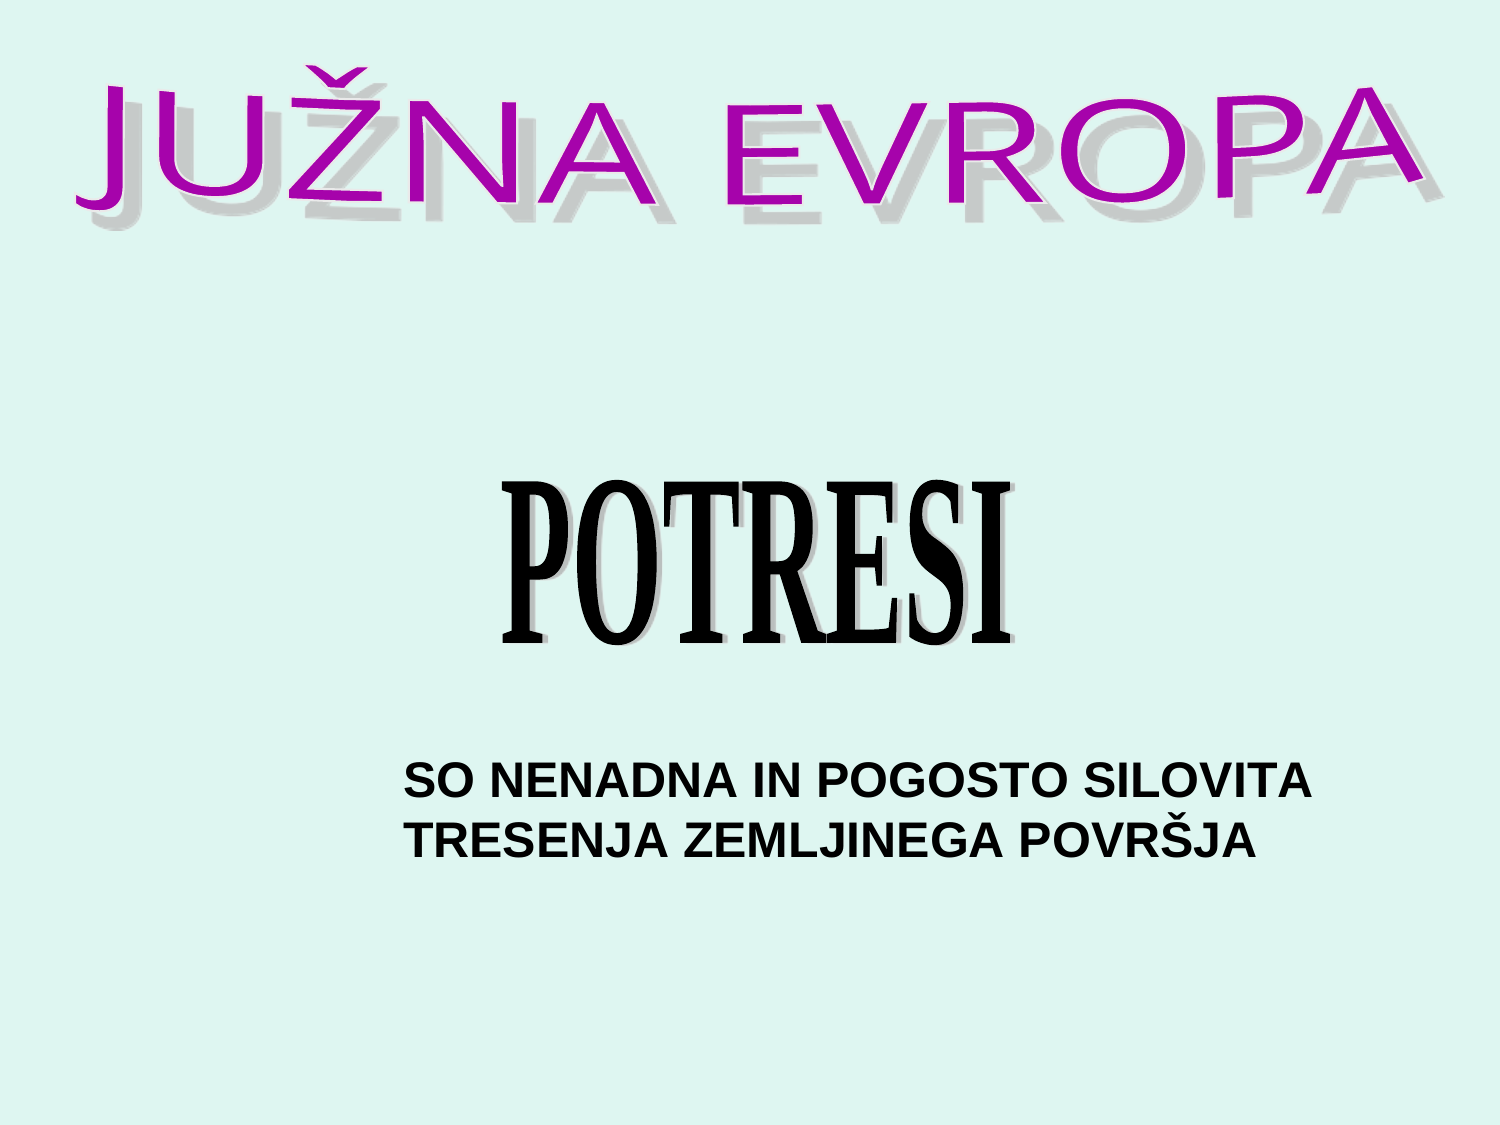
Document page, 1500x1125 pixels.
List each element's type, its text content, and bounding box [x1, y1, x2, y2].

text_box JUŽNA EVROPA [947, 101, 1046, 204]
text_box JUŽNA EVROPA [408, 99, 518, 204]
text_box JUŽNA EVROPA [814, 102, 930, 205]
text_box JUŽNA EVROPA [75, 84, 124, 212]
text_box JUŽNA EVROPA [726, 103, 803, 206]
text_box JUŽNA EVROPA [158, 89, 264, 198]
text_box POTRESI [501, 481, 568, 643]
text_box POTRESI [909, 479, 964, 646]
text_box POTRESI [742, 481, 898, 643]
text_box JUŽNA EVROPA [287, 96, 383, 203]
text_box POTRESI [664, 481, 739, 643]
text_box JUŽNA EVROPA [1060, 97, 1187, 204]
text_box SO NENADNA IN POGOSTO SILOVITA TRESENJA ZEMLJINEGA POVRŠJA [88, 739, 1341, 875]
text_box POTRESI [972, 481, 1010, 643]
text_box JUŽNA EVROPA [535, 101, 658, 205]
text_box JUŽNA EVROPA [304, 64, 369, 89]
text_box JUŽNA EVROPA [1304, 86, 1426, 195]
text_box POTRESI [577, 479, 657, 646]
text_box JUŽNA EVROPA [1216, 94, 1304, 199]
